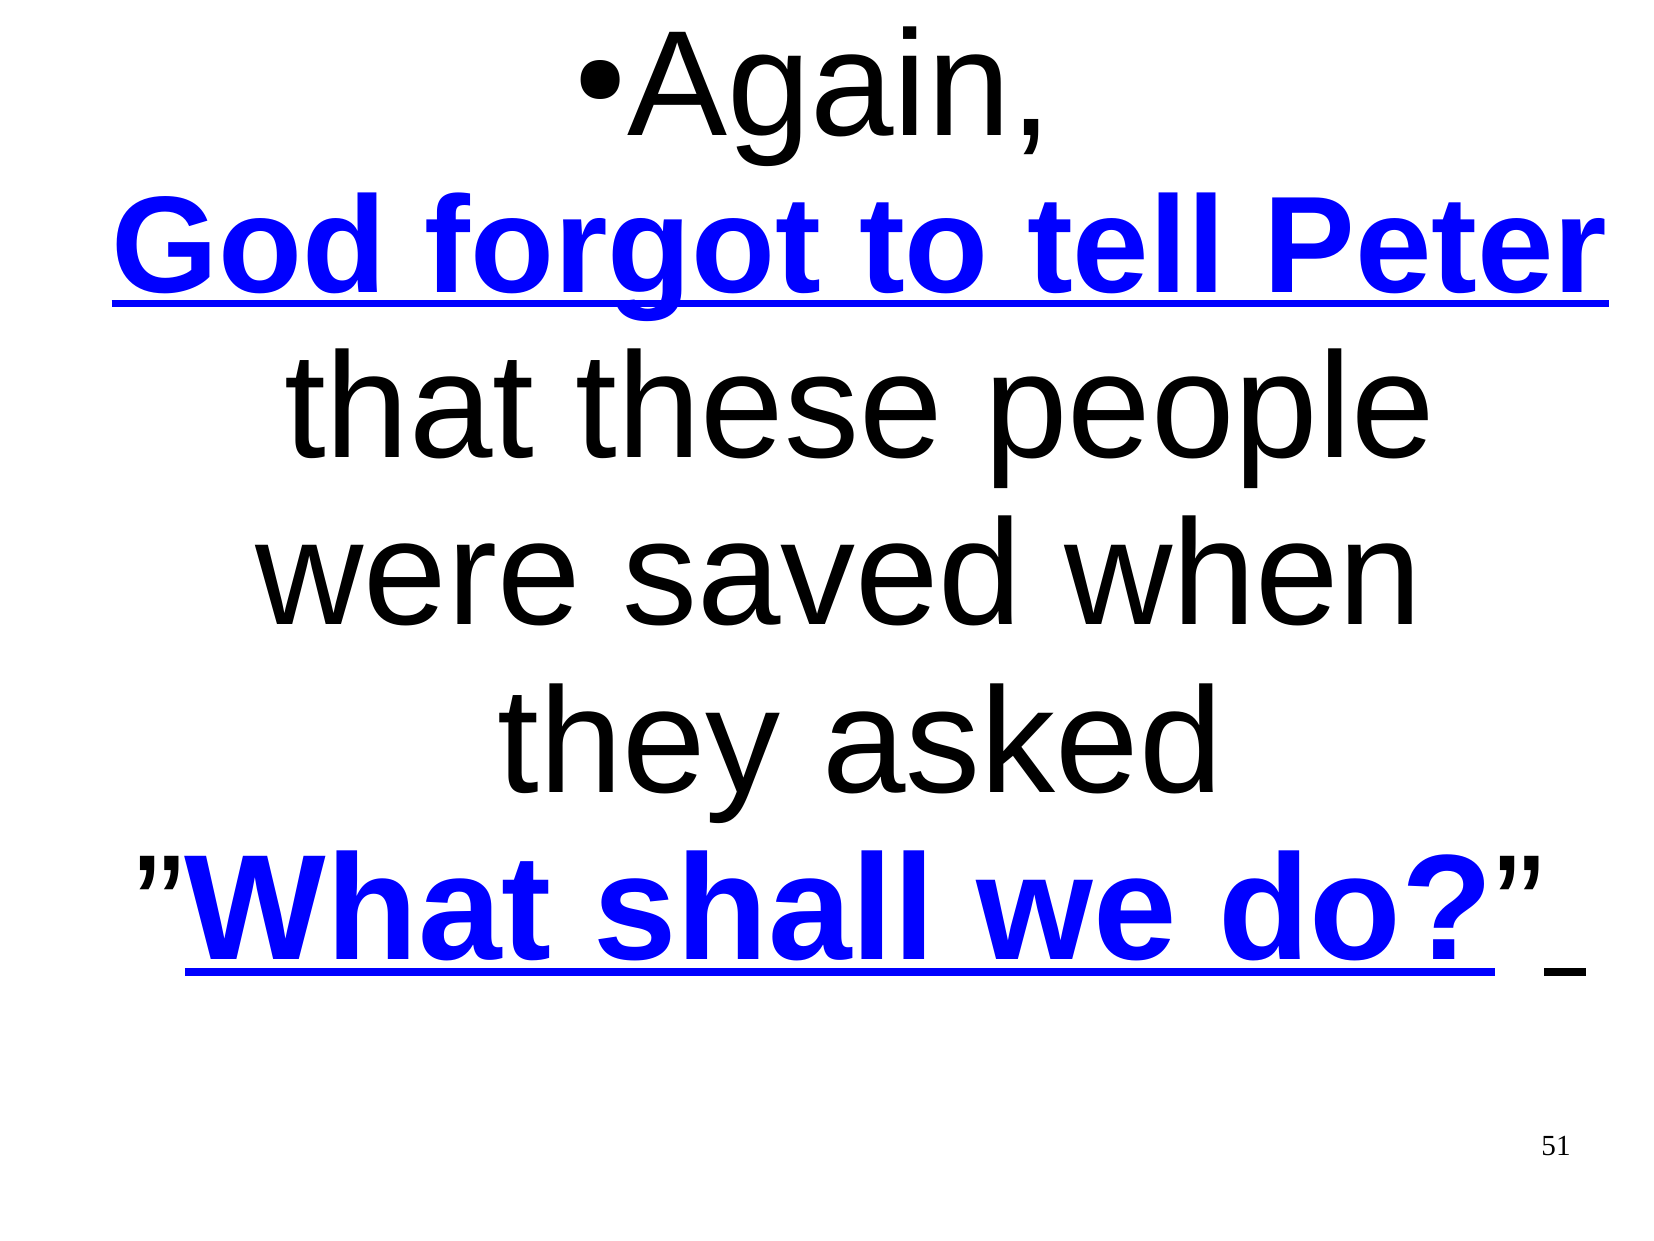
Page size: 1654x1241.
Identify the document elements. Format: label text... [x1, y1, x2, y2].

list Again, God forgot to tell Peter that these people were saved when they asked ”What shall we do?” [0, 0, 1651, 1238]
